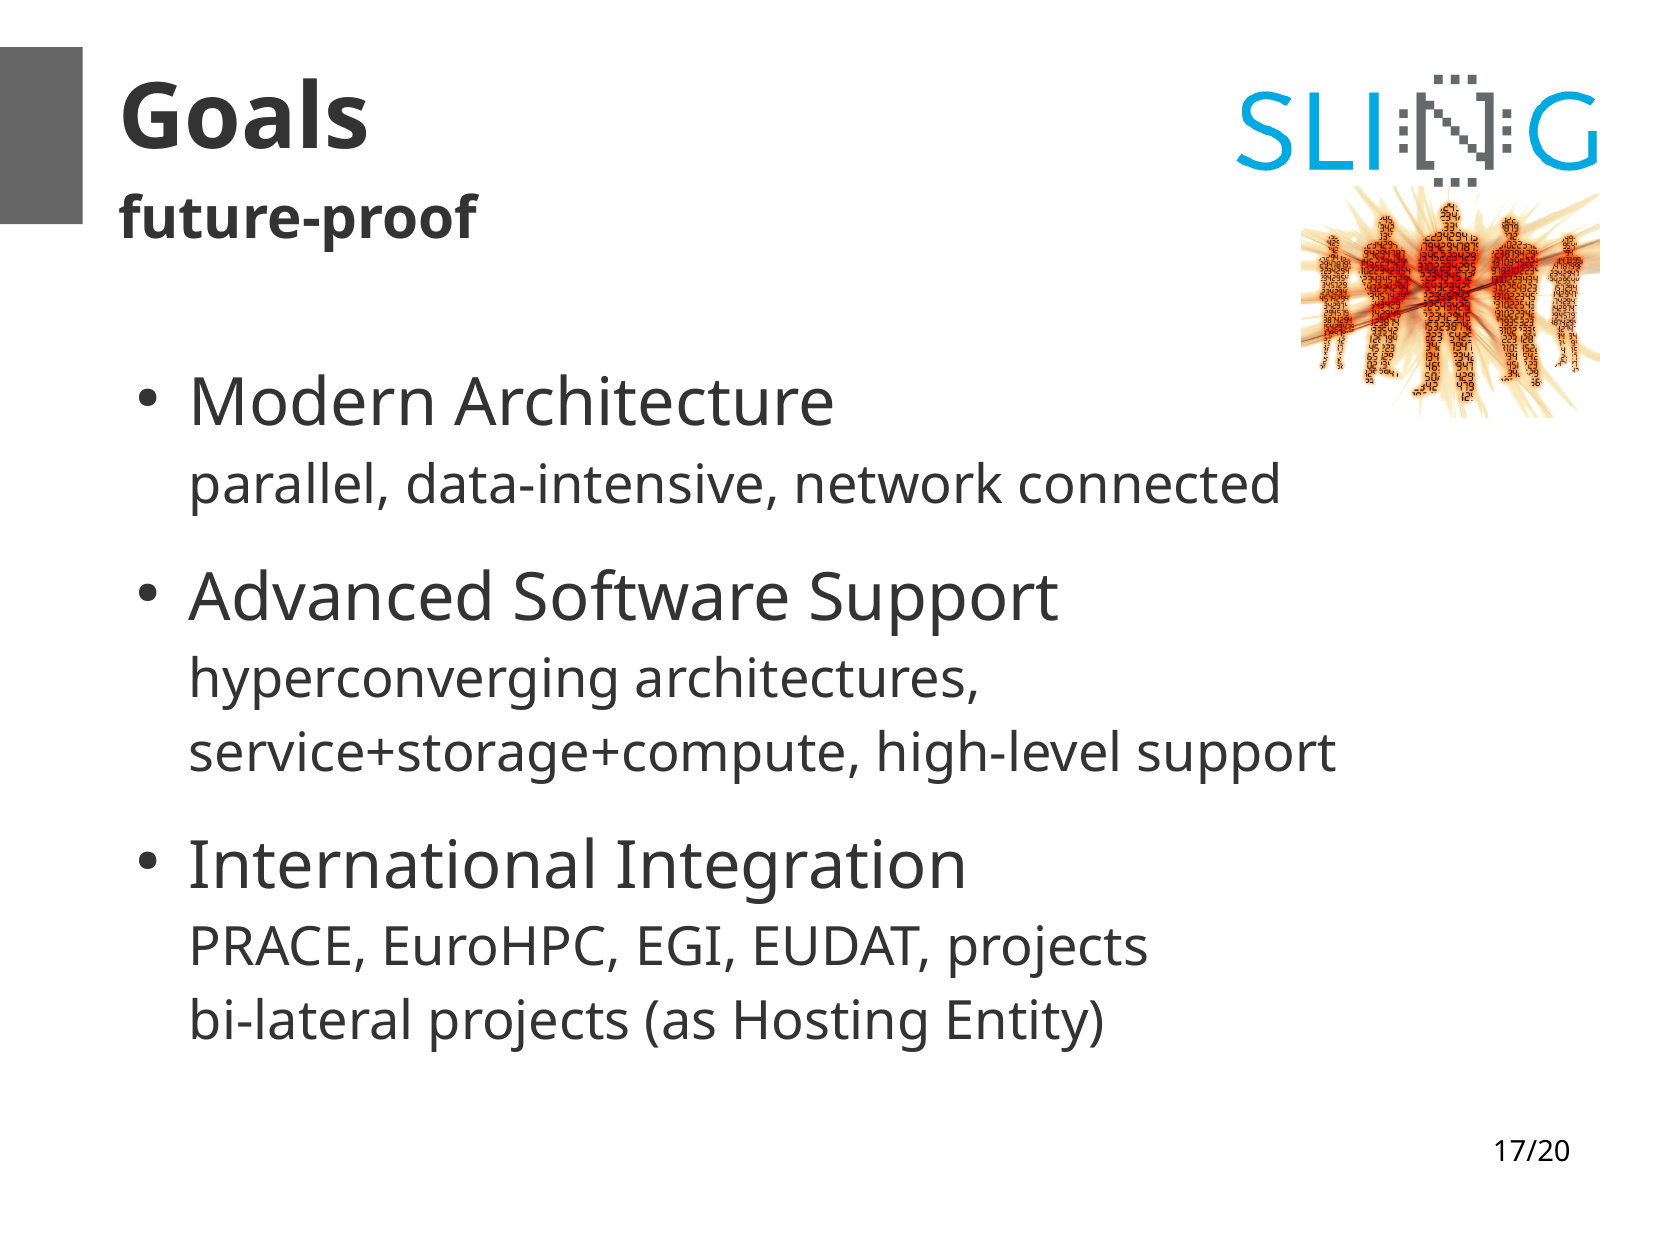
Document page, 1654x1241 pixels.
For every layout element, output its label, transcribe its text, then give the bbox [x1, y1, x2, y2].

title Goals future-proof [118, 49, 1571, 257]
list Modern Architecture parallel, data-intensive, network connected Advanced Software Support hyperconverging architectures, service+storage+compute, high-level support International Integration PRACE, EuroHPC, EGI, EUDAT, projects bi-lateral projects (as Hosting Entity) [118, 354, 1536, 1074]
picture [1185, 14, 1648, 418]
